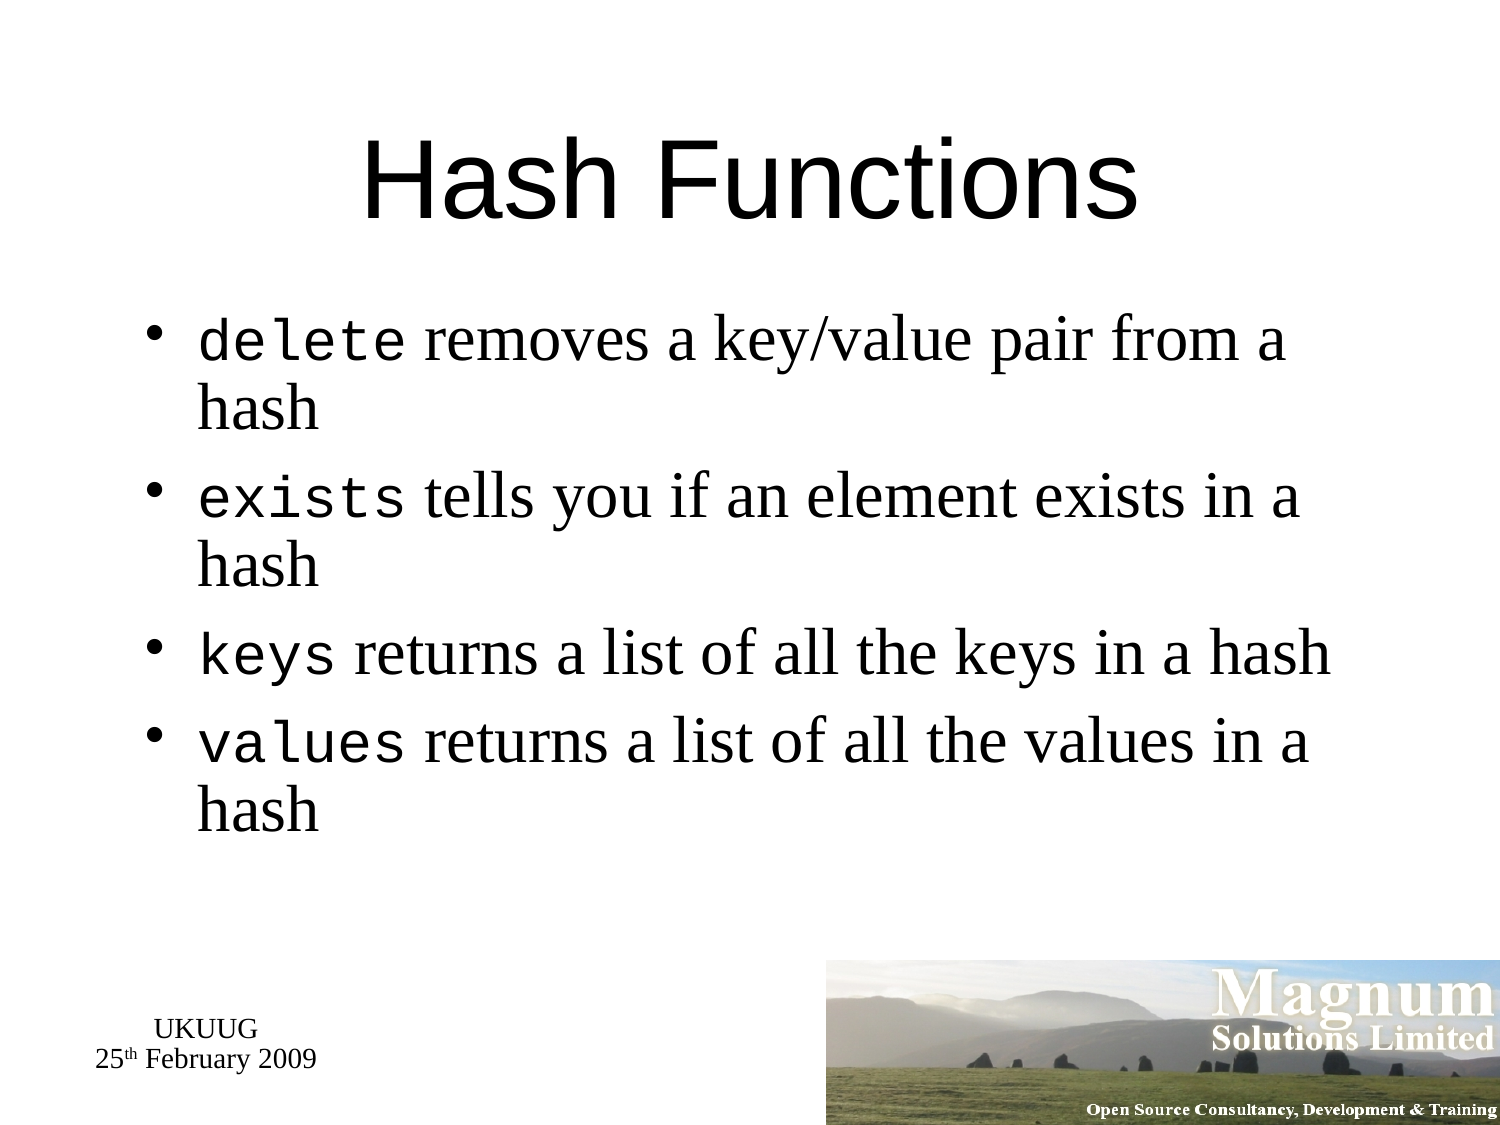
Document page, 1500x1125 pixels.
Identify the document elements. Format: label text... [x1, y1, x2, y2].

picture [826, 960, 1500, 1125]
title Hash Functions [112, 62, 1388, 250]
list delete removes a key/value pair from a hash exists tells you if an element exists in a hash keys returns a list of all the keys in a hash values returns a list of all the values in a hash [112, 295, 1388, 1013]
